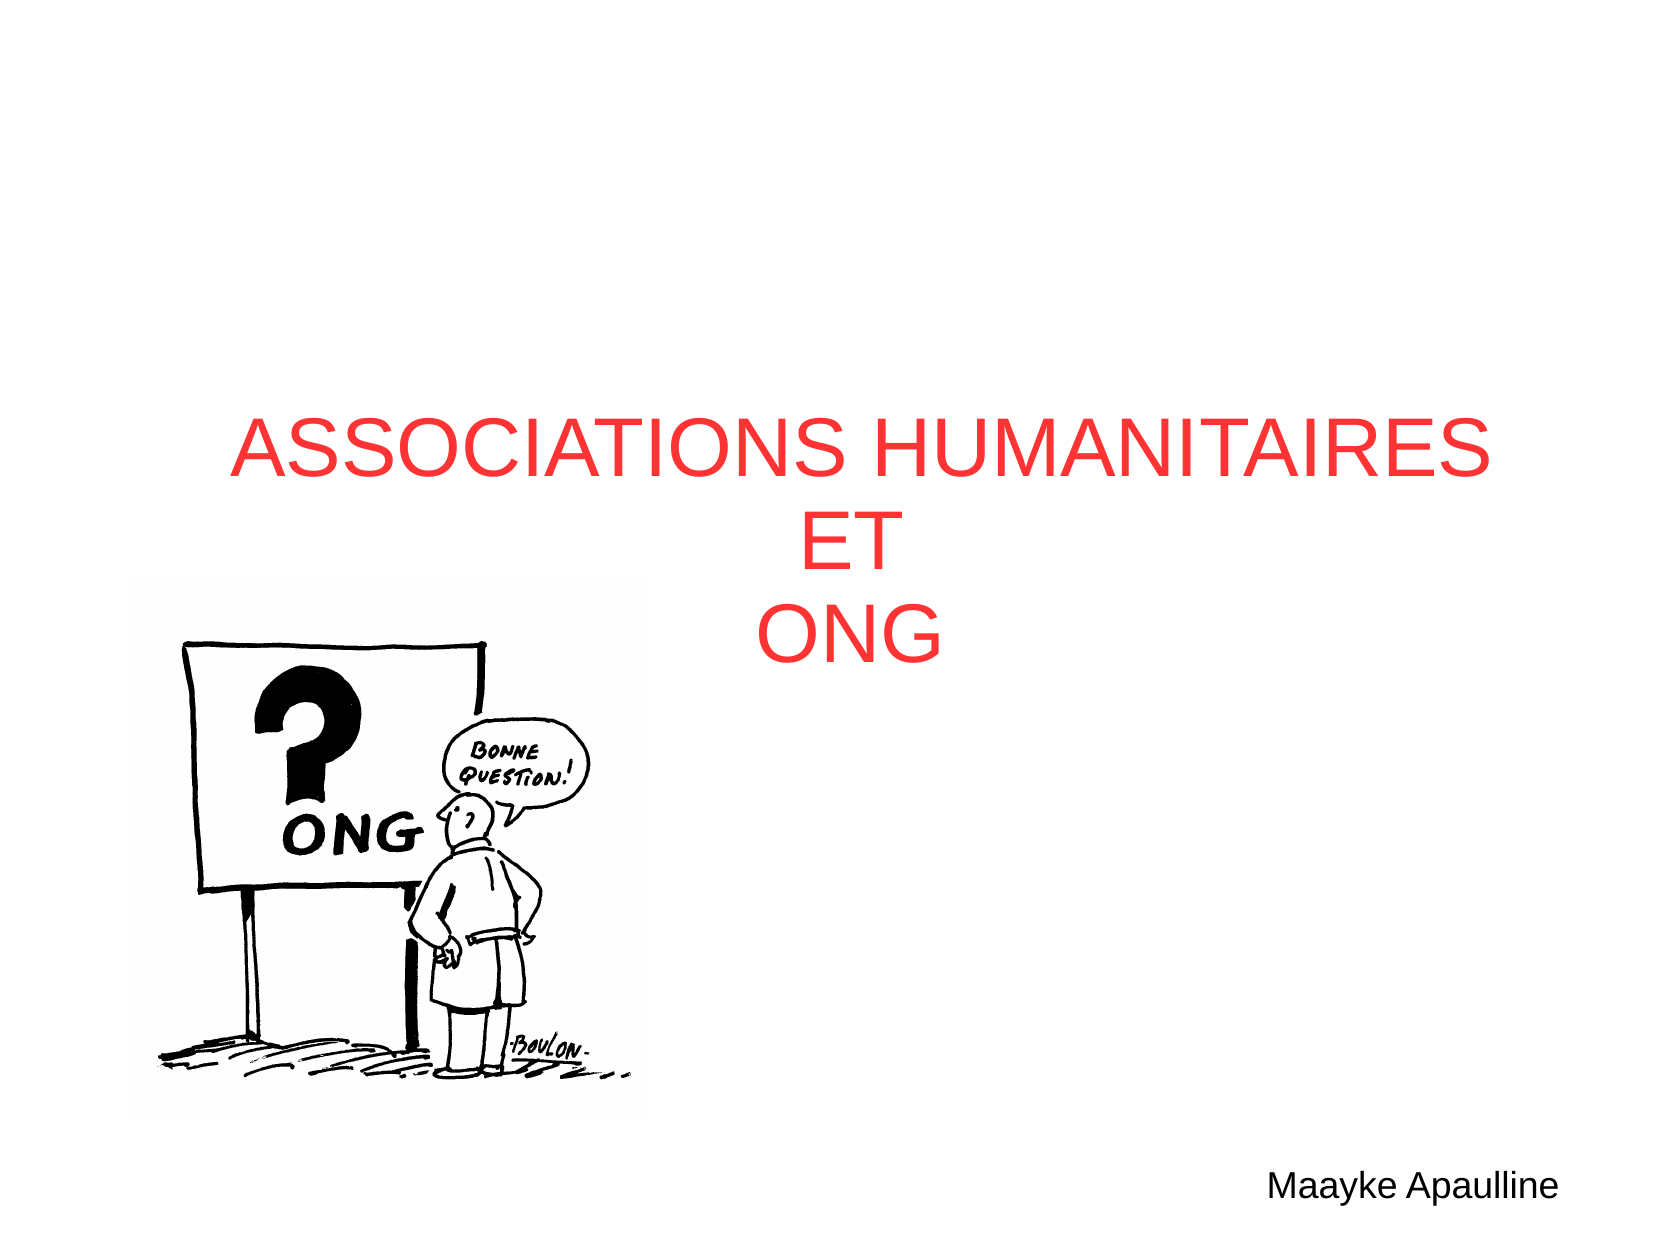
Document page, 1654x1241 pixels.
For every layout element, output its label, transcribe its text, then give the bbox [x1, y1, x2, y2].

picture [129, 578, 647, 1123]
title ASSOCIATIONS HUMANITAIRES ET ONG [118, 401, 1607, 681]
text_box Maayke Apaulline [1251, 1157, 1654, 1215]
